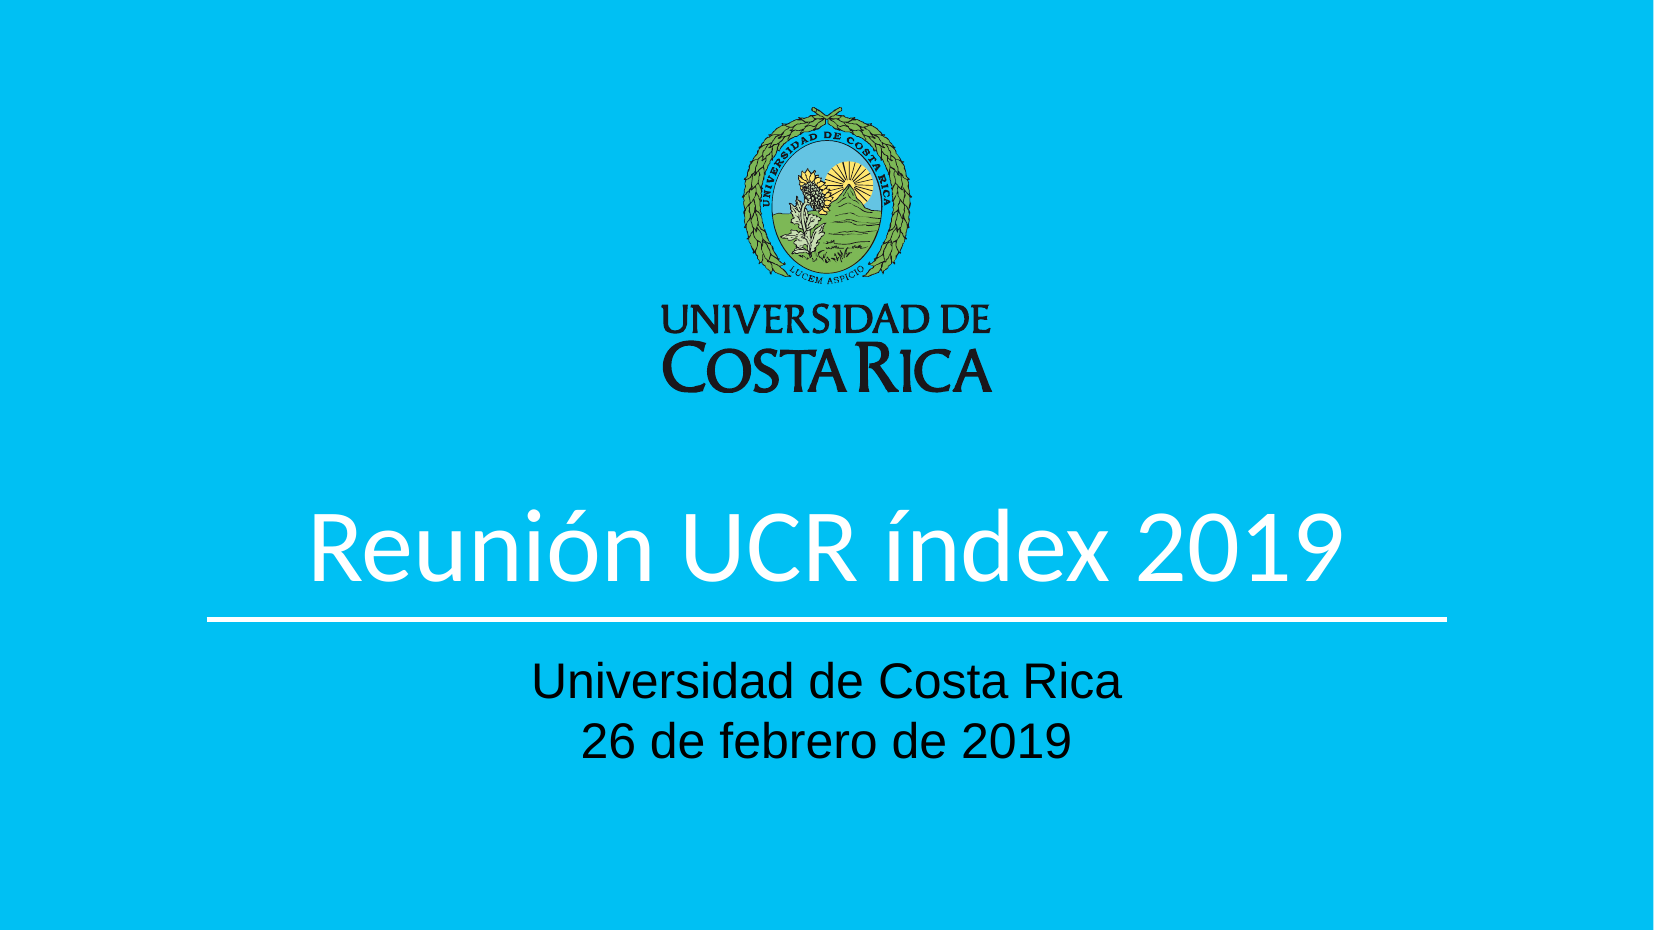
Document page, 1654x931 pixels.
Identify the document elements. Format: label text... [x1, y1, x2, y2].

subtitle Universidad de Costa Rica 26 de febrero de 2019 [206, 641, 1447, 803]
title Reunión UCR índex 2019 [206, 432, 1447, 610]
